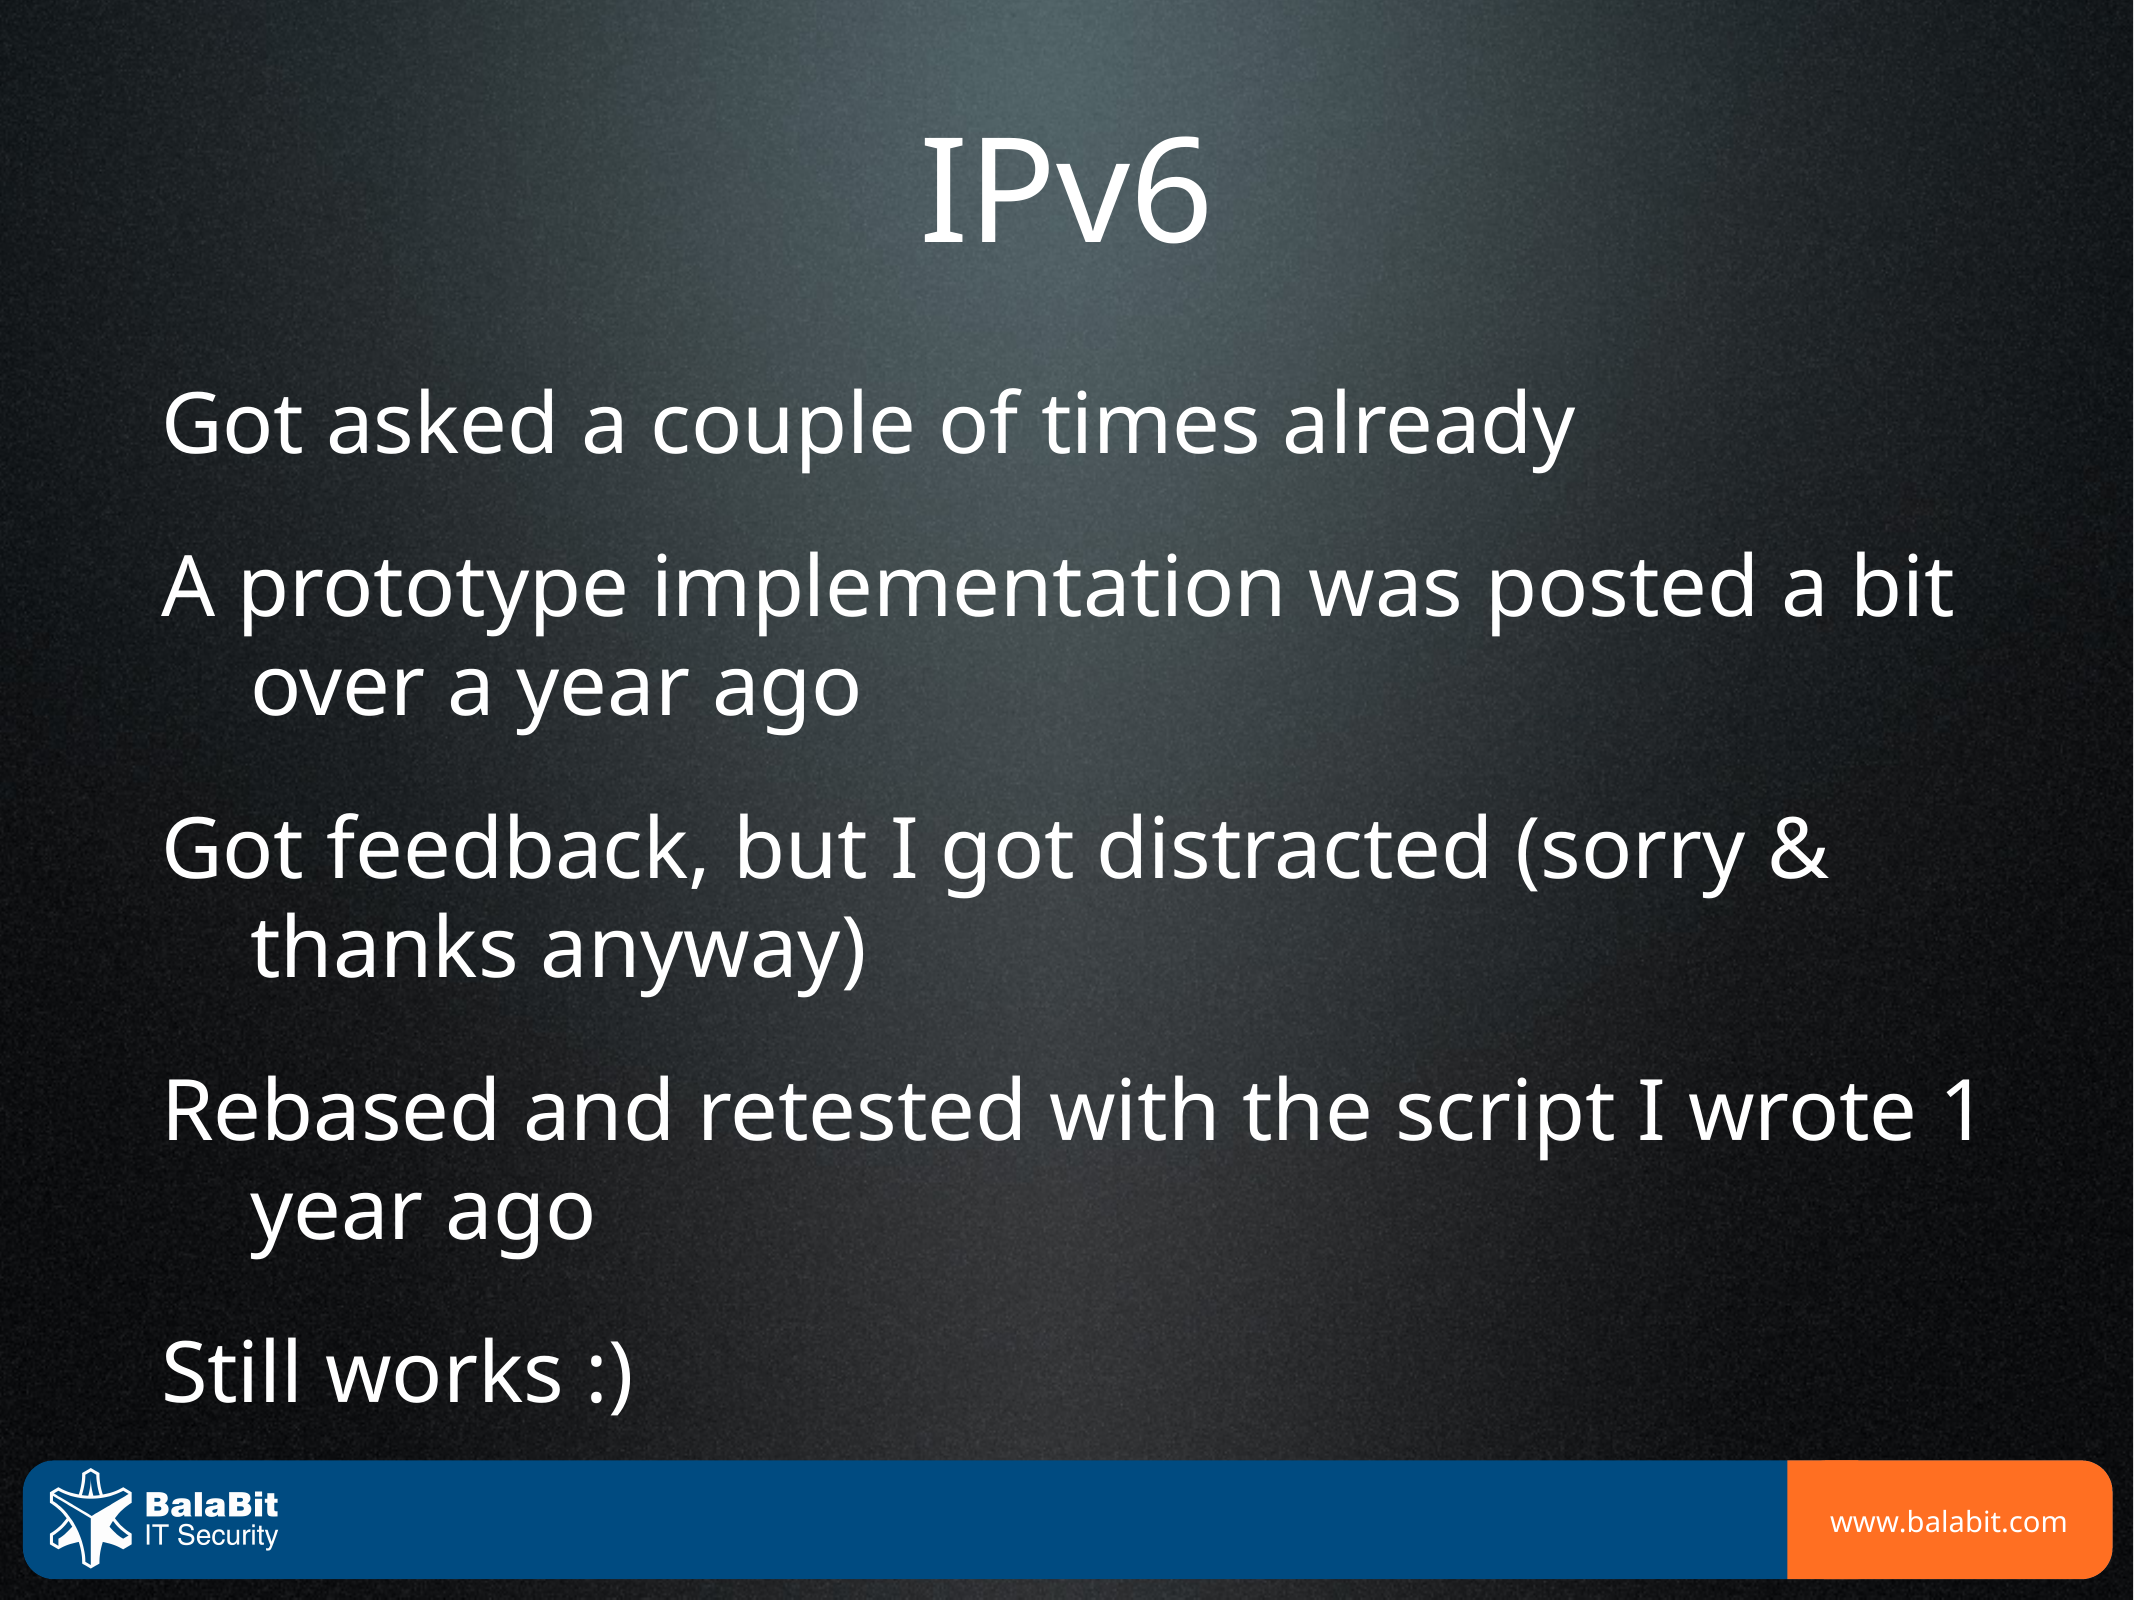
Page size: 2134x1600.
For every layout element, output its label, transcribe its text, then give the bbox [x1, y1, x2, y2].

list Got asked a couple of times already A prototype implementation was posted a bit over a year ago Got feedback, but I got distracted (sorry & thanks anyway) Rebased and retested with the script I wrote 1 year ago Still works :) [106, 374, 2027, 1431]
picture [0, 0, 2134, 1600]
title IPv6 [106, 29, 2027, 354]
